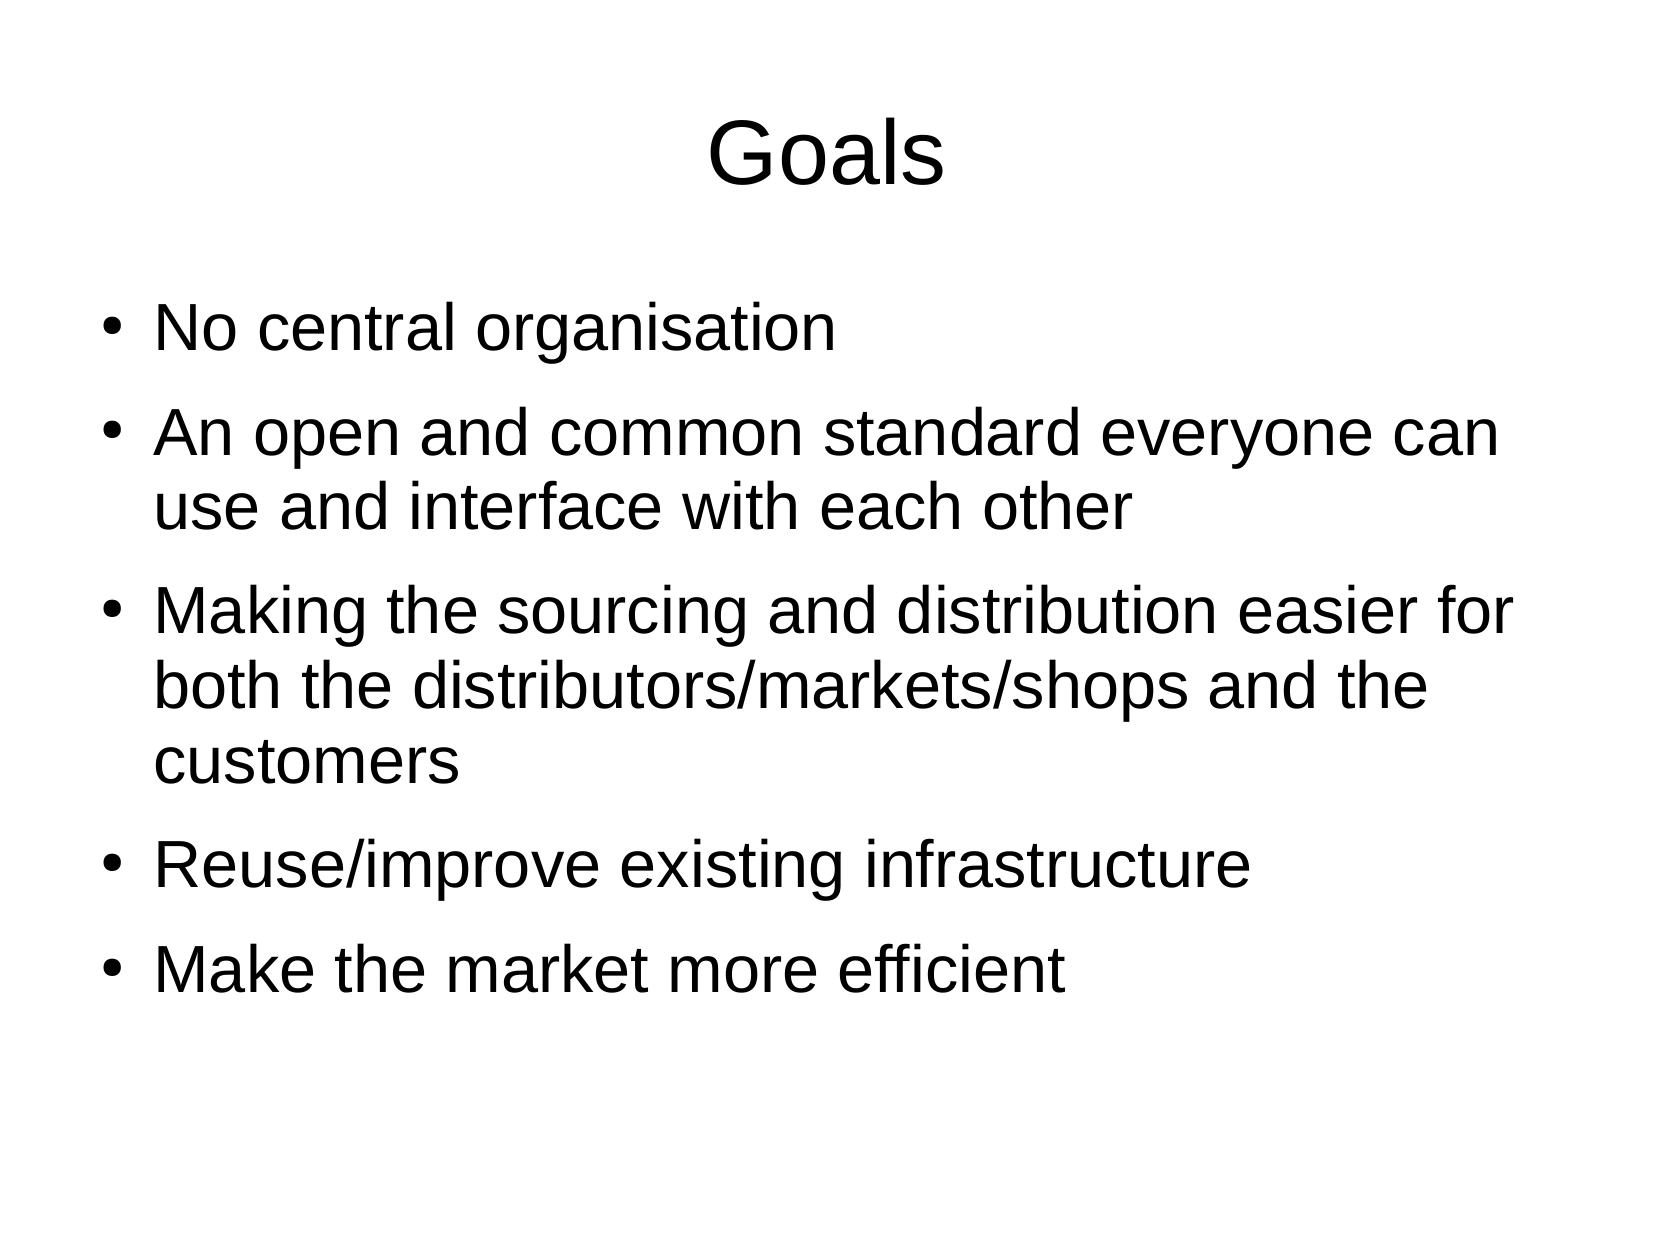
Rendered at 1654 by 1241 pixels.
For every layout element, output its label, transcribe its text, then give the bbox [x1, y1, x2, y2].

list No central organisation An open and common standard everyone can use and interface with each other Making the sourcing and distribution easier for both the distributors/markets/shops and the customers Reuse/improve existing infrastructure Make the market more efficient [82, 290, 1571, 1010]
title Goals [82, 49, 1571, 257]
